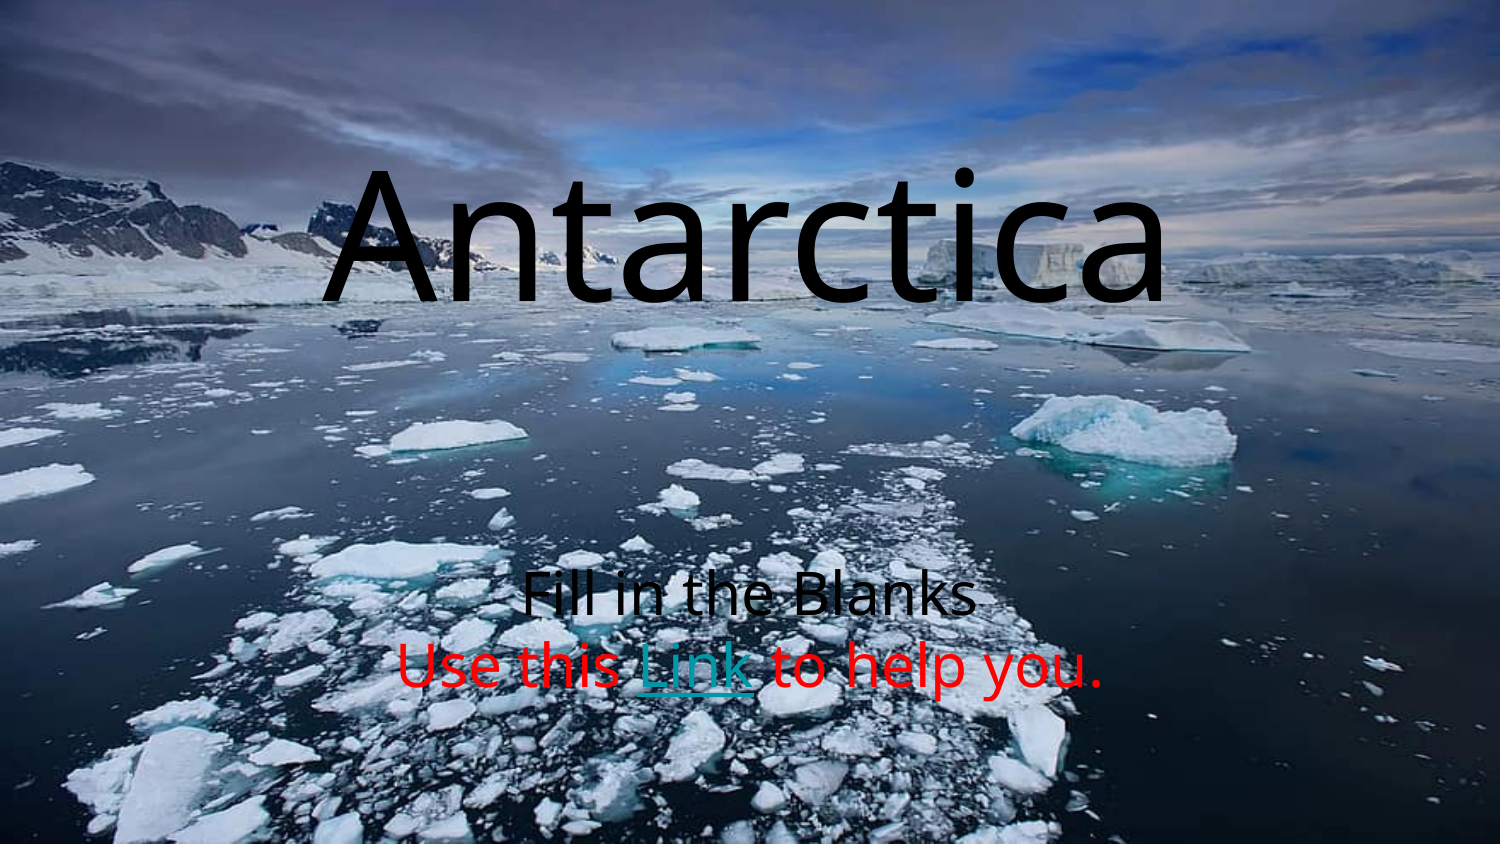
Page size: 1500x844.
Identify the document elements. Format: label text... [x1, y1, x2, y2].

title Antarctica Fill in the Blanks Use this Link to help you. [51, 118, 1449, 726]
picture [0, 0, 1500, 844]
